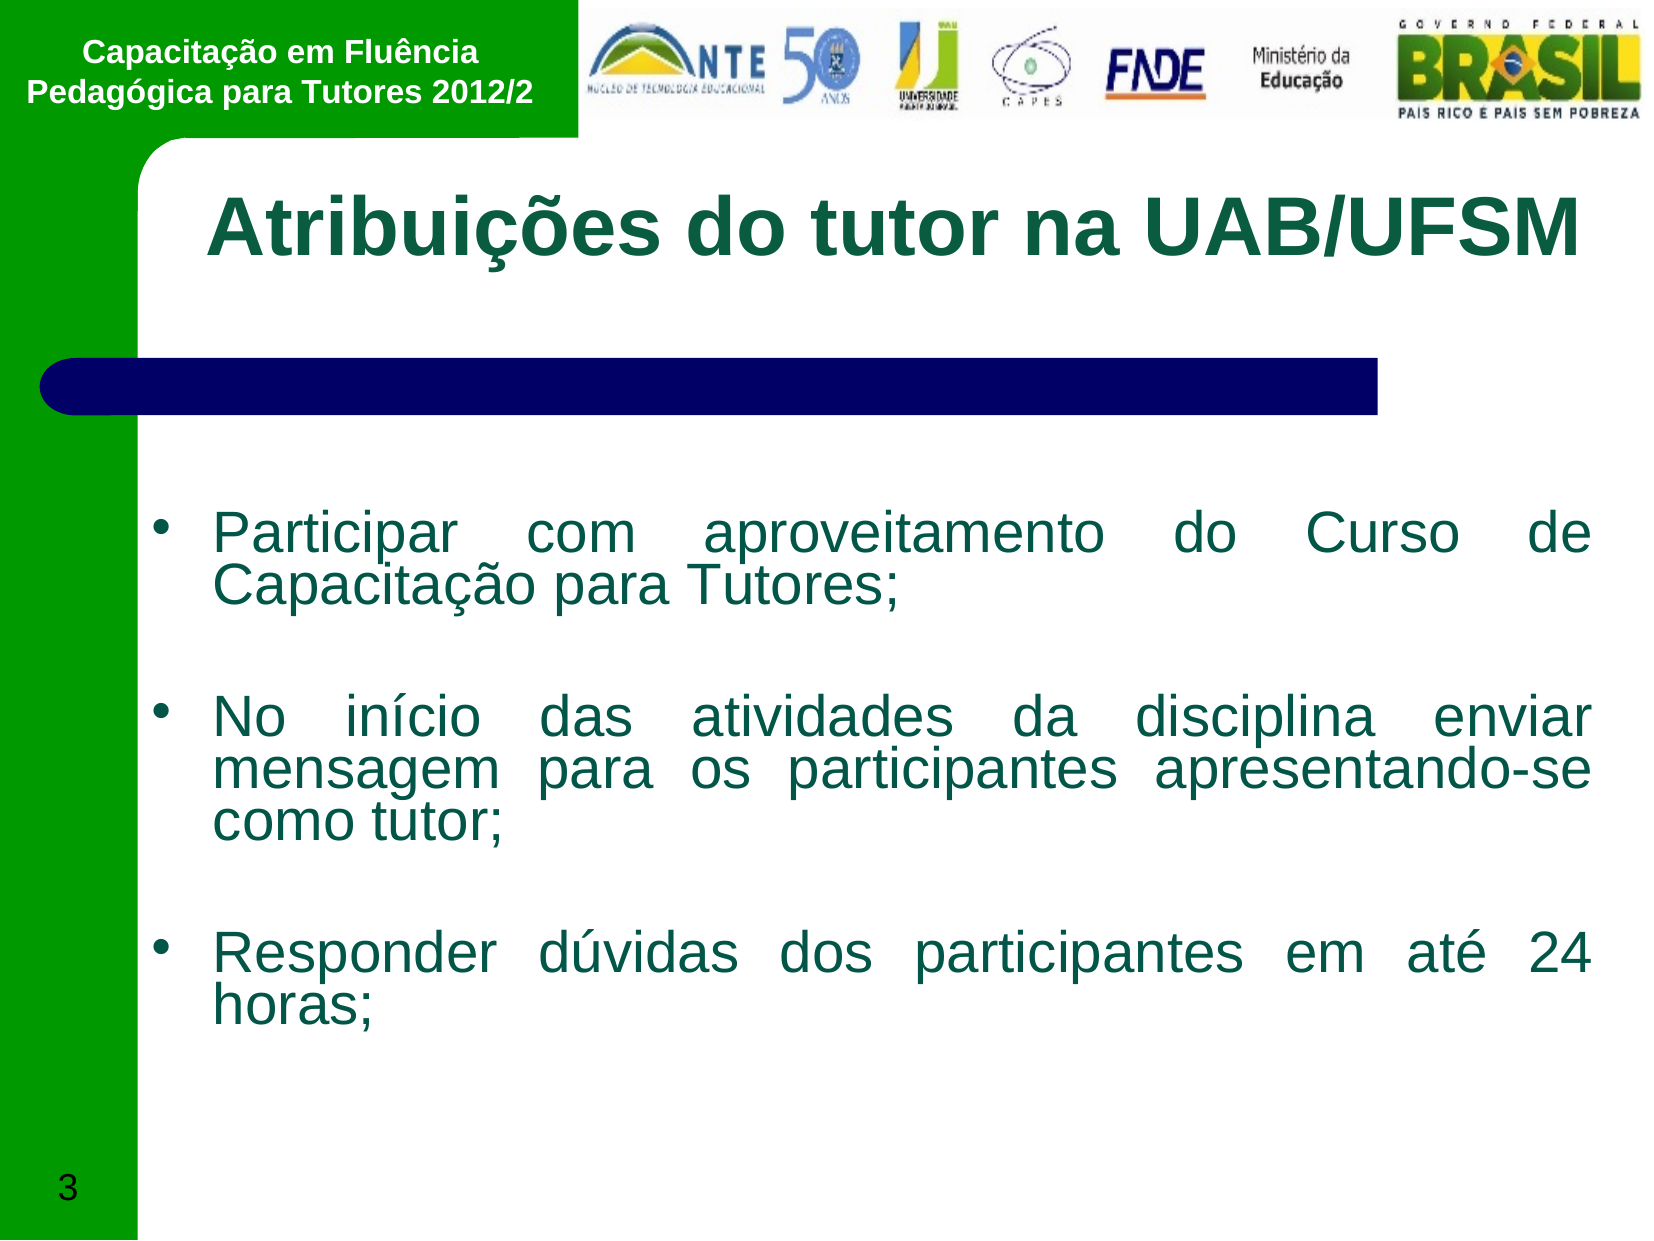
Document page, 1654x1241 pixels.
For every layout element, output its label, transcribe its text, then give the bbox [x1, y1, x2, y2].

list Participar com aproveitamento do Curso de Capacitação para Tutores; No início das atividades da disciplina enviar mensagem para os participantes apresentando-se como tutor; Responder dúvidas dos participantes em até 24 horas; [151, 427, 1595, 1241]
text_box <número> [15, 1128, 121, 1217]
title Atribuições do tutor na UAB/UFSM [177, 177, 1611, 454]
picture [582, 8, 1646, 121]
